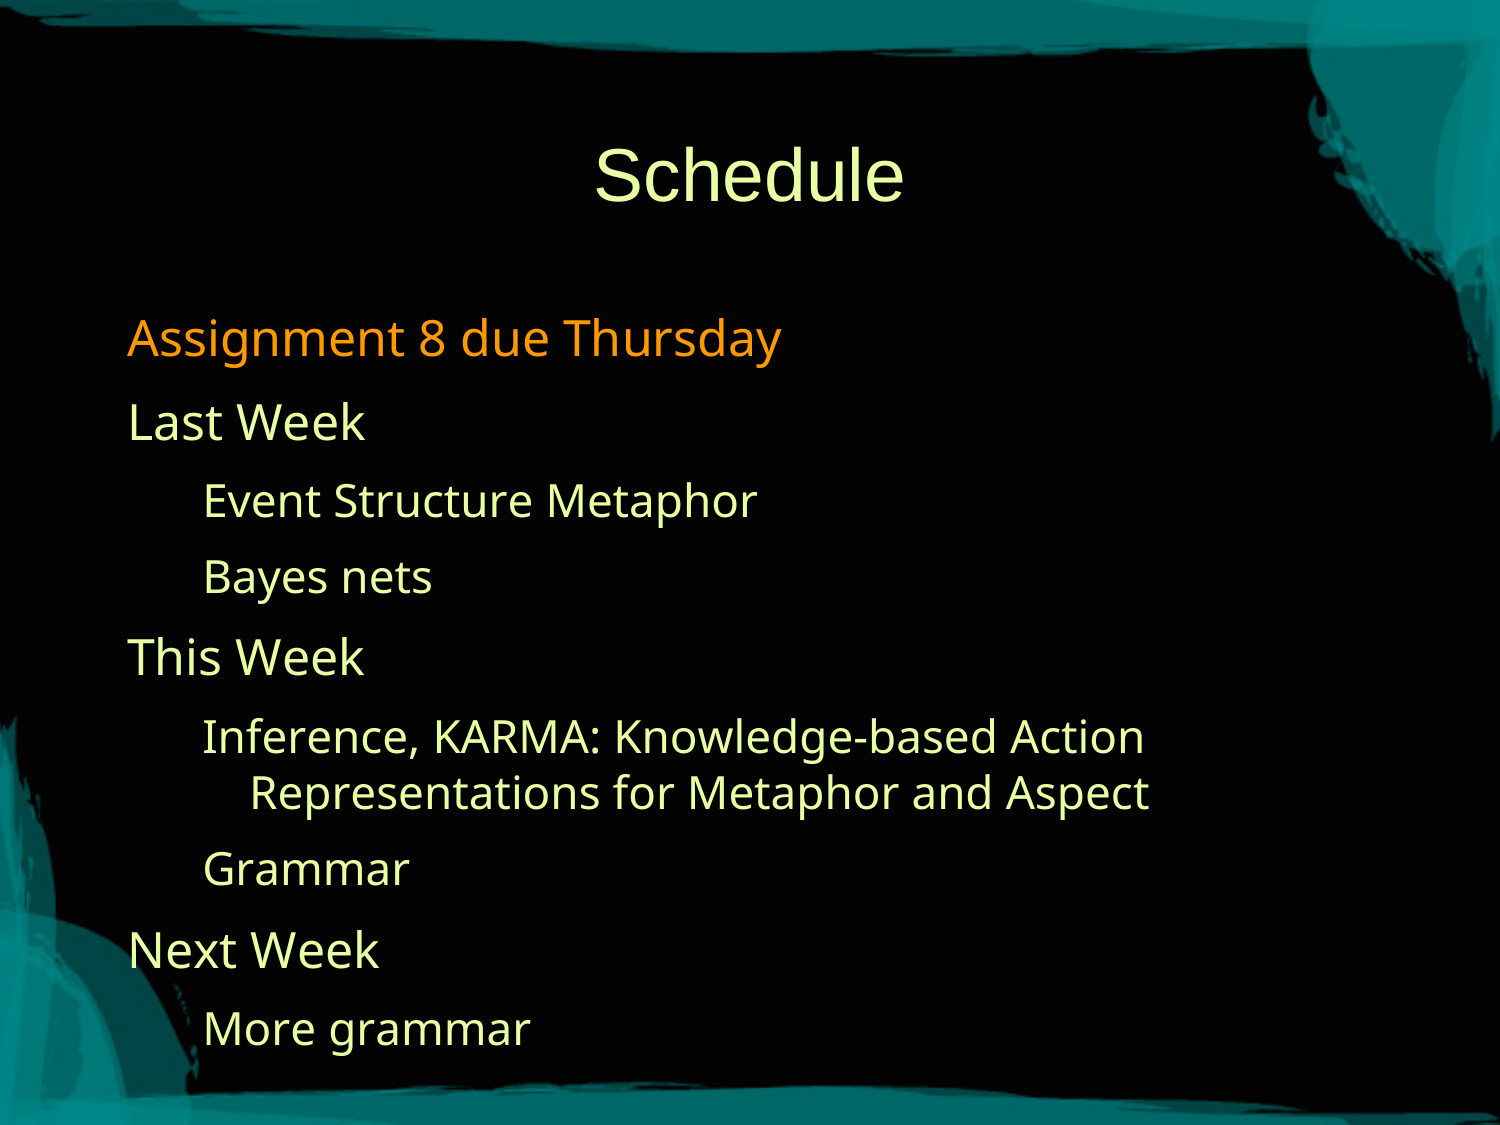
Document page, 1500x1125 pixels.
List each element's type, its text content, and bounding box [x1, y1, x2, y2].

list Assignment 8 due Thursday Last Week Event Structure Metaphor Bayes nets This Week Inference, KARMA: Knowledge-based Action Representations for Metaphor and Aspect Grammar Next Week More grammar [112, 299, 1388, 1123]
title Schedule [112, 87, 1388, 263]
picture [0, 0, 1500, 1125]
